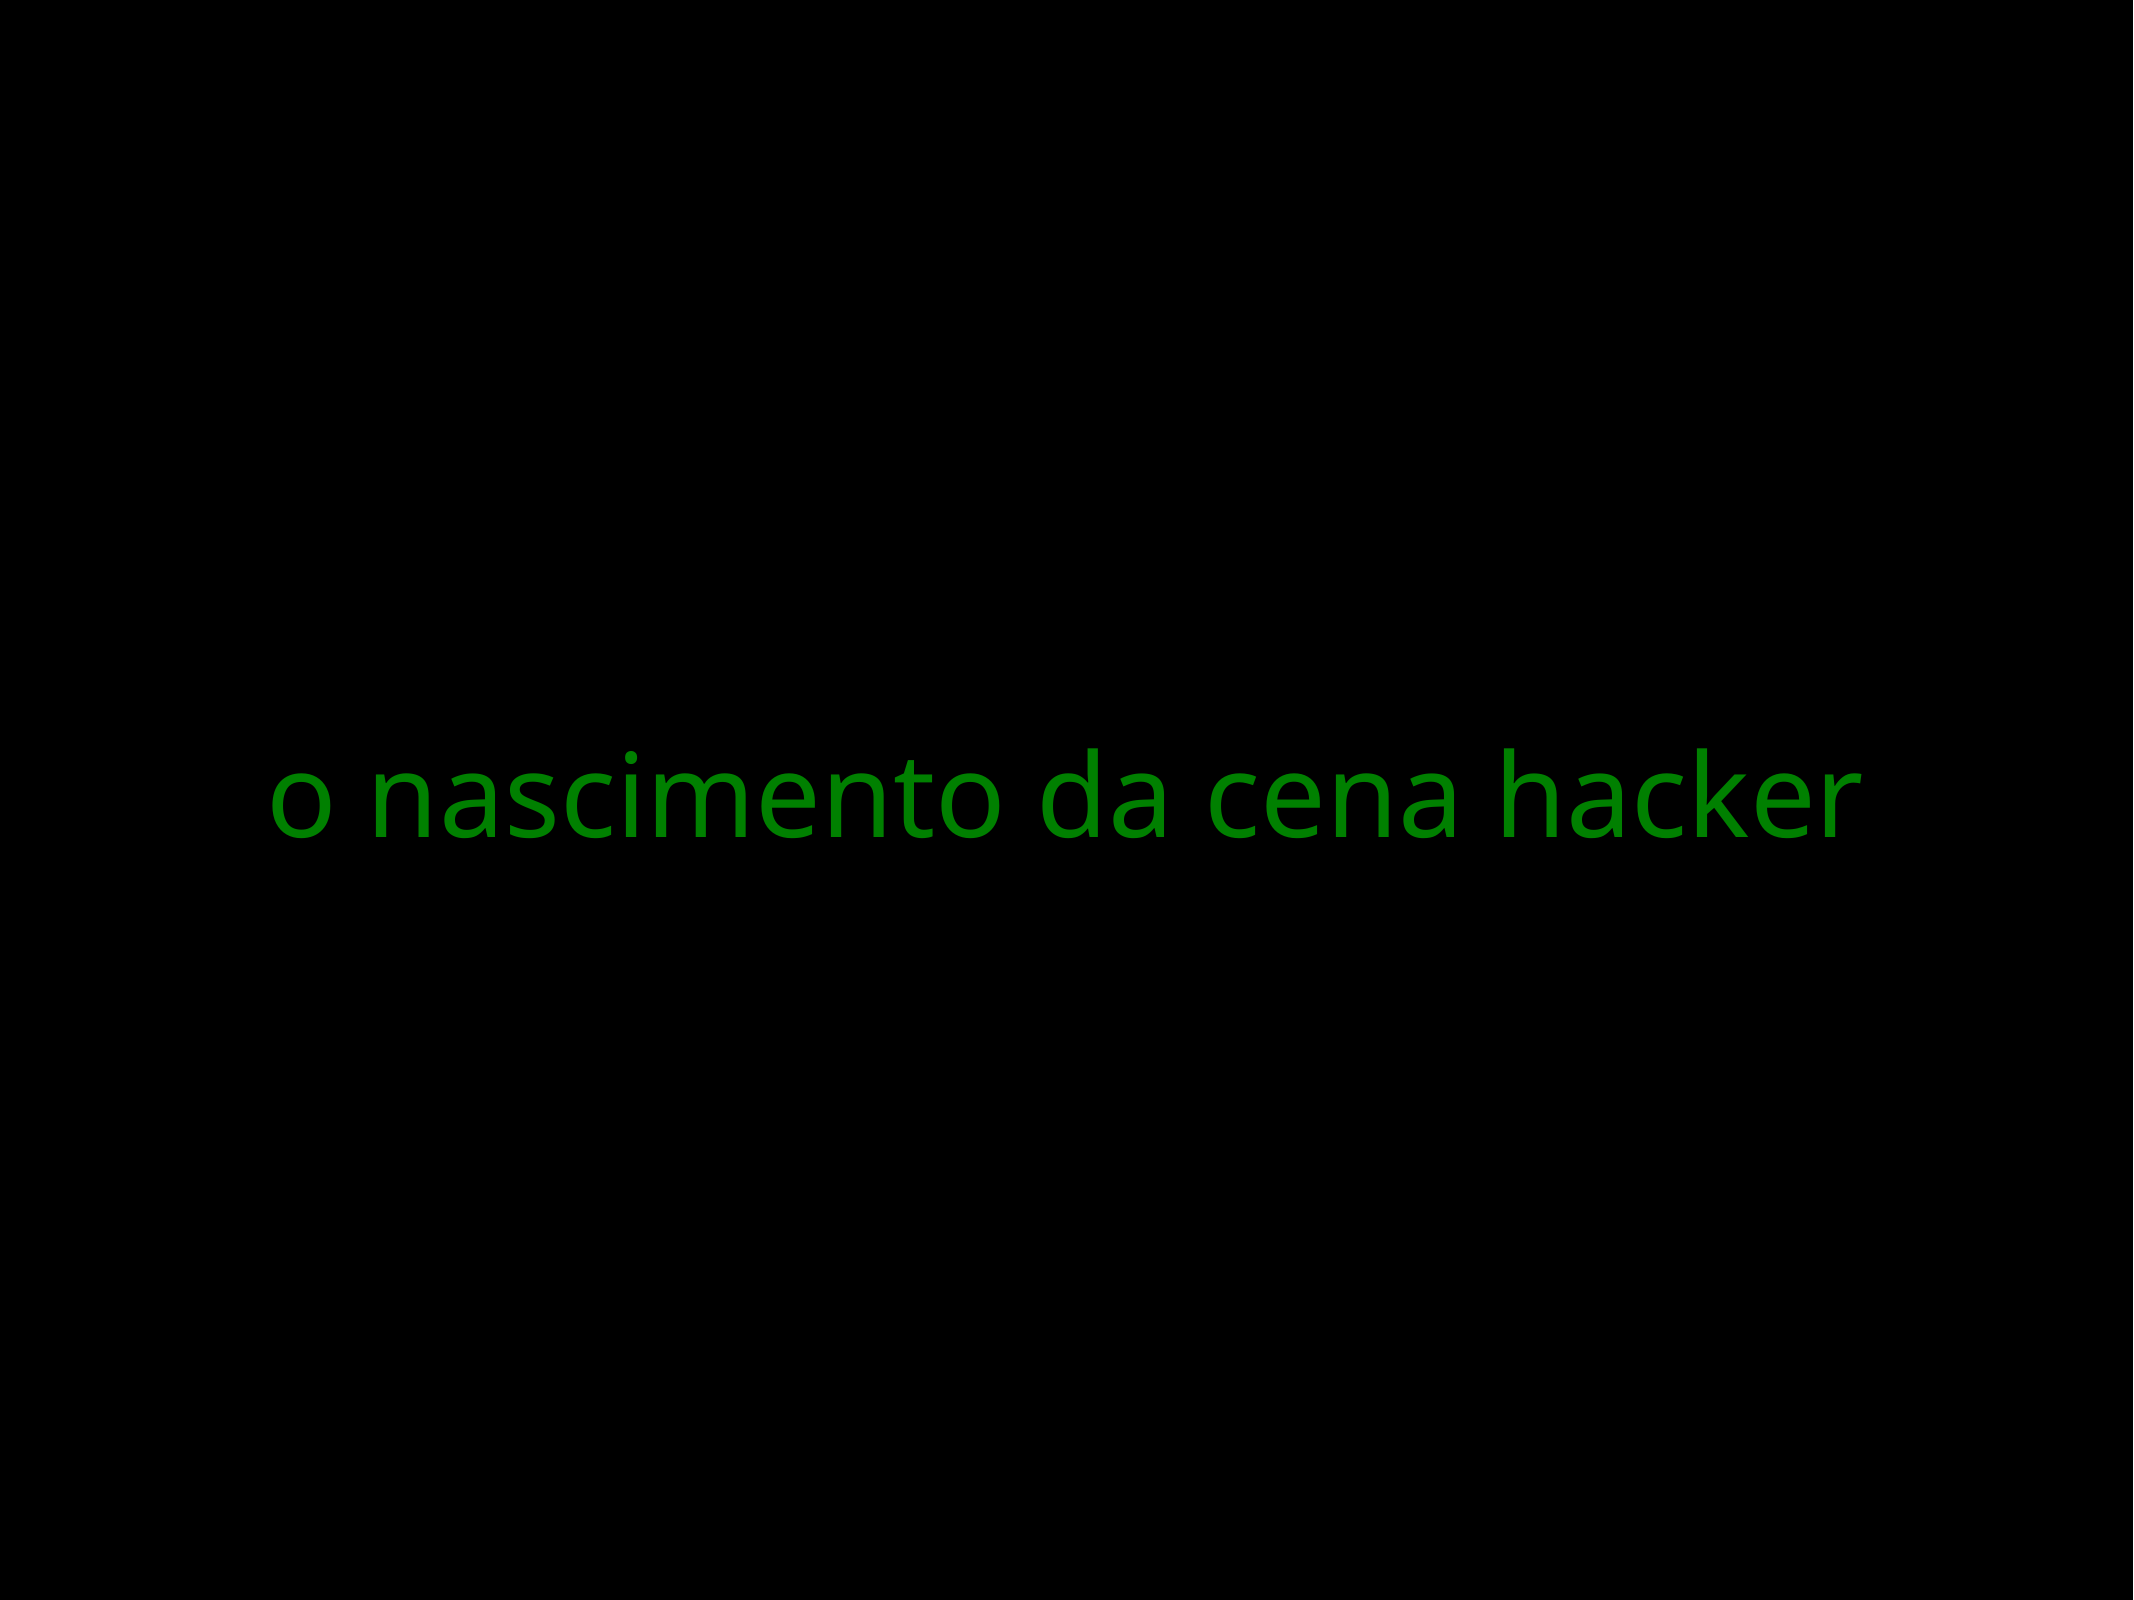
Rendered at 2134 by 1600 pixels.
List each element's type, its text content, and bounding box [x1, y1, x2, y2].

title o nascimento da cena hacker [106, 609, 2025, 965]
